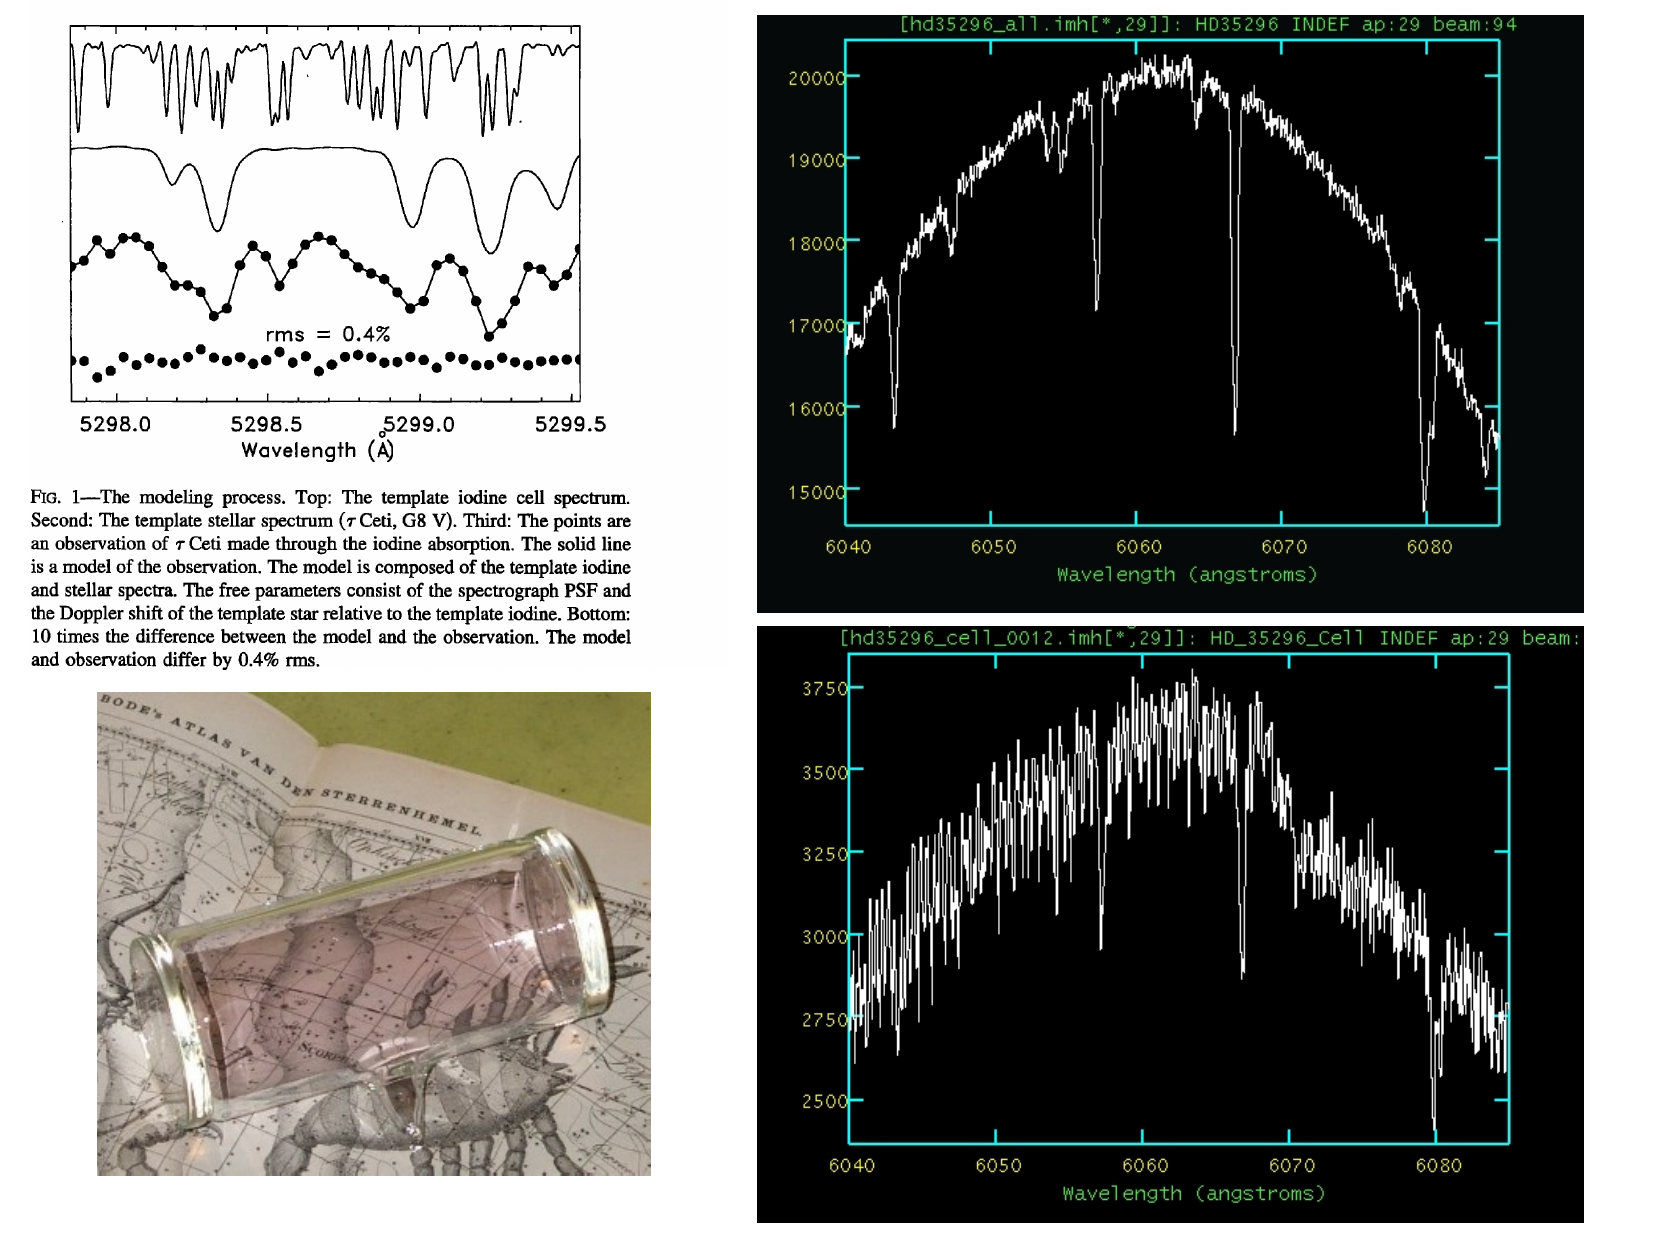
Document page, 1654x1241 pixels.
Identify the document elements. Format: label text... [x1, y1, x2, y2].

picture [30, 0, 728, 670]
picture [757, 15, 1584, 613]
picture [97, 692, 651, 1176]
picture [757, 626, 1584, 1223]
text_box Stellar spectrum [94, 670, 547, 828]
